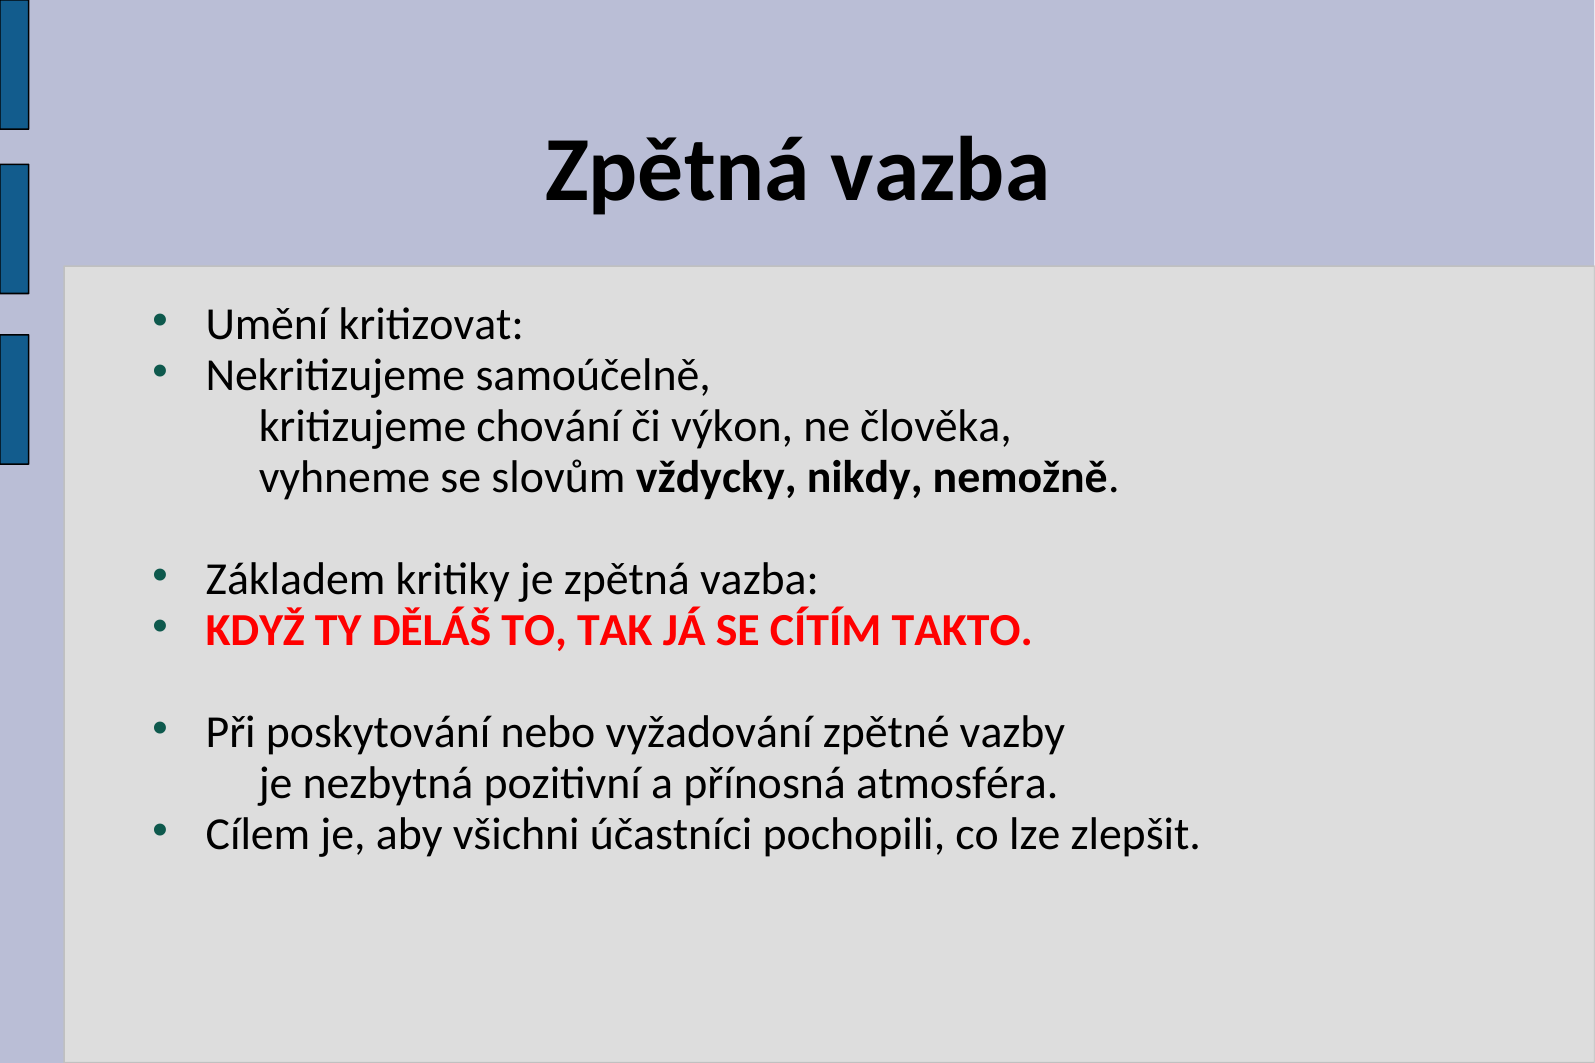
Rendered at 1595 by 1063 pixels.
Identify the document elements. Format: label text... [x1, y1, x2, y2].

list Umění kritizovat: Nekritizujeme samoúčelně, kritizujeme chování či výkon, ne člověka, vyhneme se slovům vždycky, nikdy, nemožně. Základem kritiky je zpětná vazba: KDYŽ TY DĚLÁŠ TO, TAK JÁ SE CÍTÍM TAKTO. Při poskytování nebo vyžadování zpětné vazby je nezbytná pozitivní a přínosná atmosféra. Cílem je, aby všichni účastníci pochopili, co lze zlepšit. [117, 295, 1479, 951]
title Zpětná vazba [117, 85, 1479, 249]
